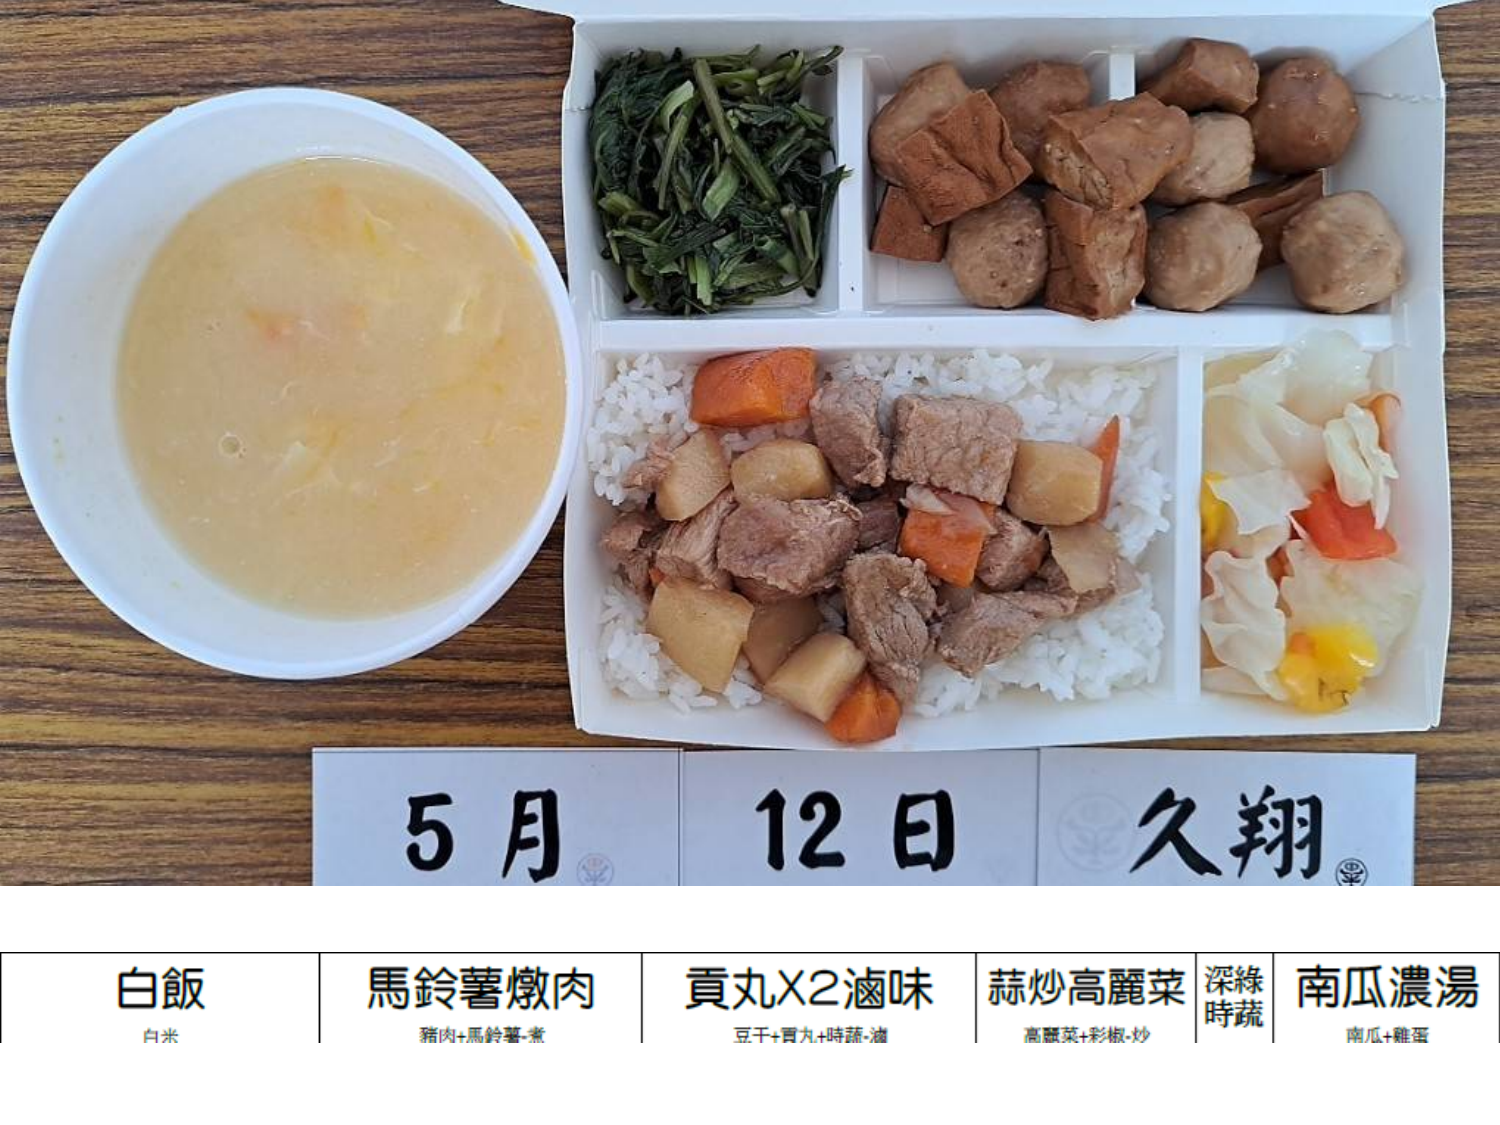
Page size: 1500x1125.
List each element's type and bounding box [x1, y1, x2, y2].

picture [0, 952, 1500, 1043]
picture [0, 0, 1500, 886]
